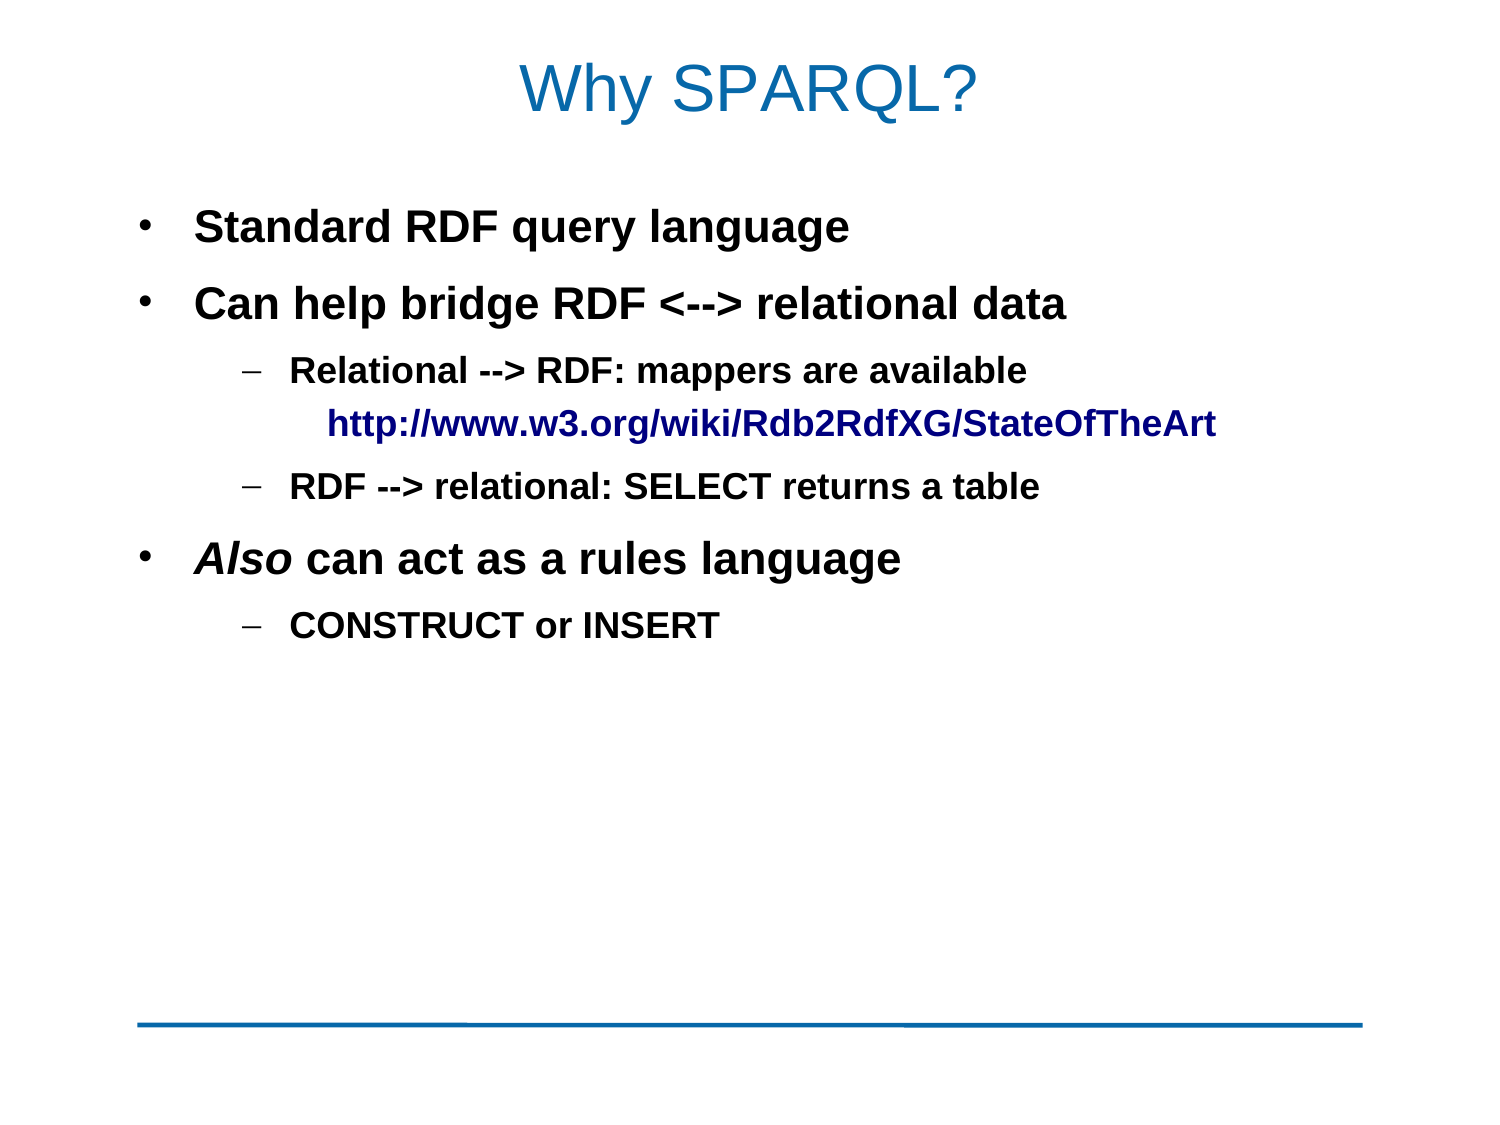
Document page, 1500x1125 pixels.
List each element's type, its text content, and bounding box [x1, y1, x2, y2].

list Standard RDF query language Can help bridge RDF <--> relational data Relational --> RDF: mappers are available http://www.w3.org/wiki/Rdb2RdfXG/StateOfTheArt RDF --> relational: SELECT returns a table Also can act as a rules language CONSTRUCT or INSERT [115, 179, 1387, 1005]
title Why SPARQL? [0, 6, 1500, 149]
